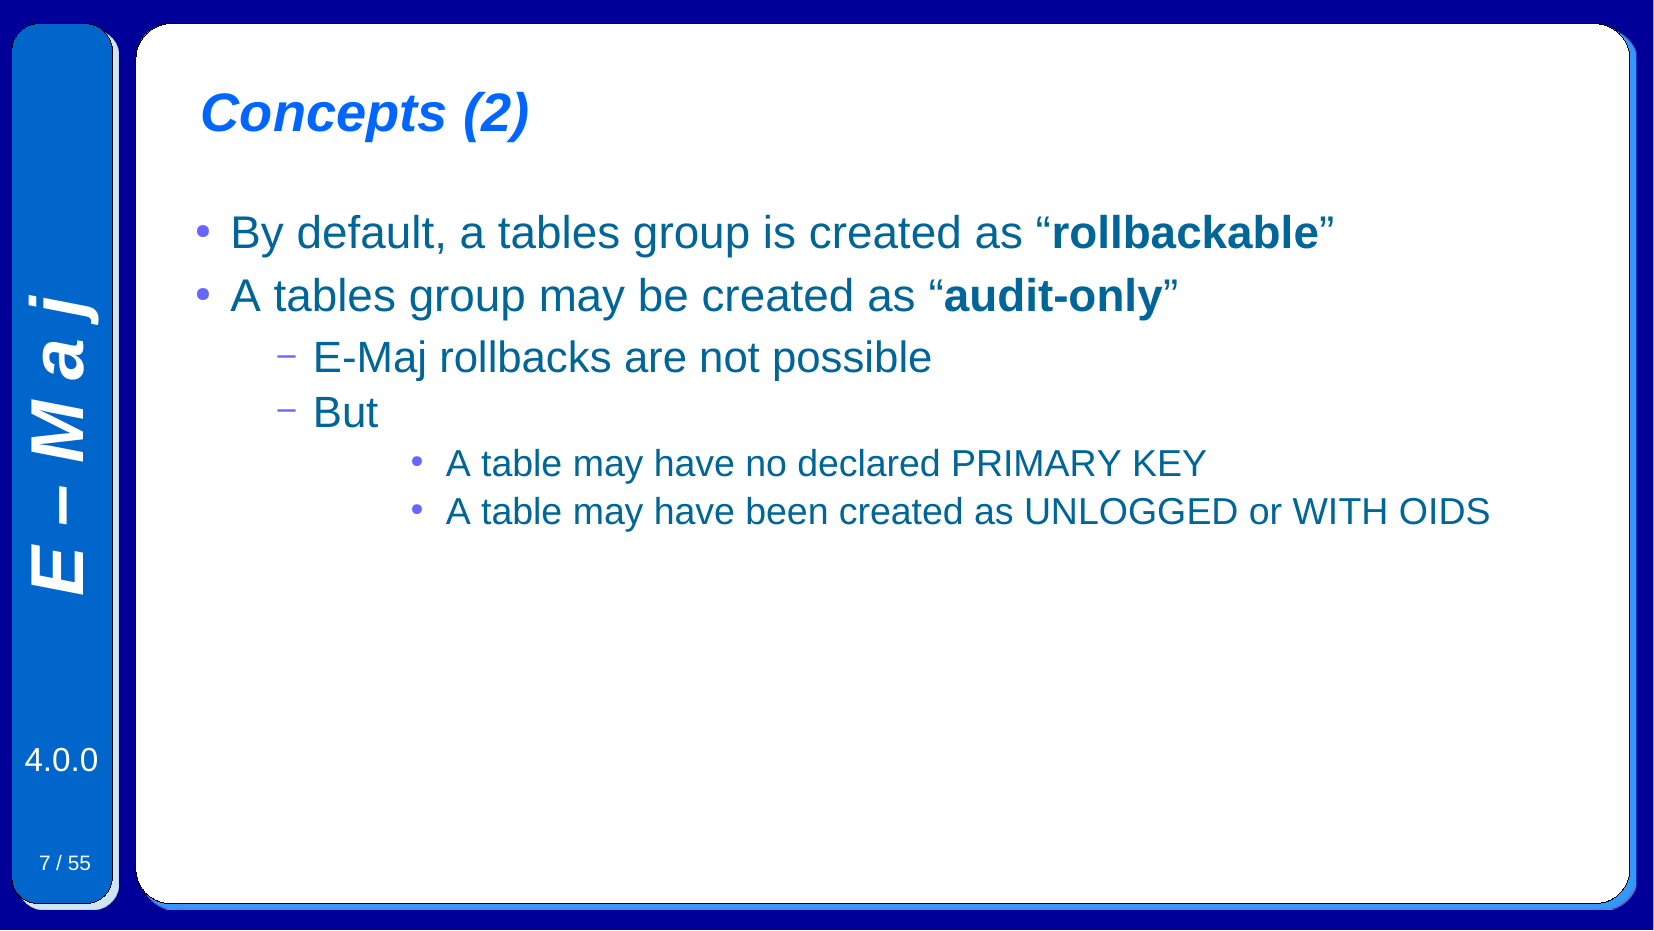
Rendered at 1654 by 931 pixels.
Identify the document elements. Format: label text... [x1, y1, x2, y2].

title Concepts (2) [200, 34, 1575, 191]
list By default, a tables group is created as “rollbackable” A tables group may be created as “audit-only” E-Maj rollbacks are not possible But A table may have no declared PRIMARY KEY A table may have been created as UNLOGGED or WITH OIDS [177, 206, 1587, 827]
